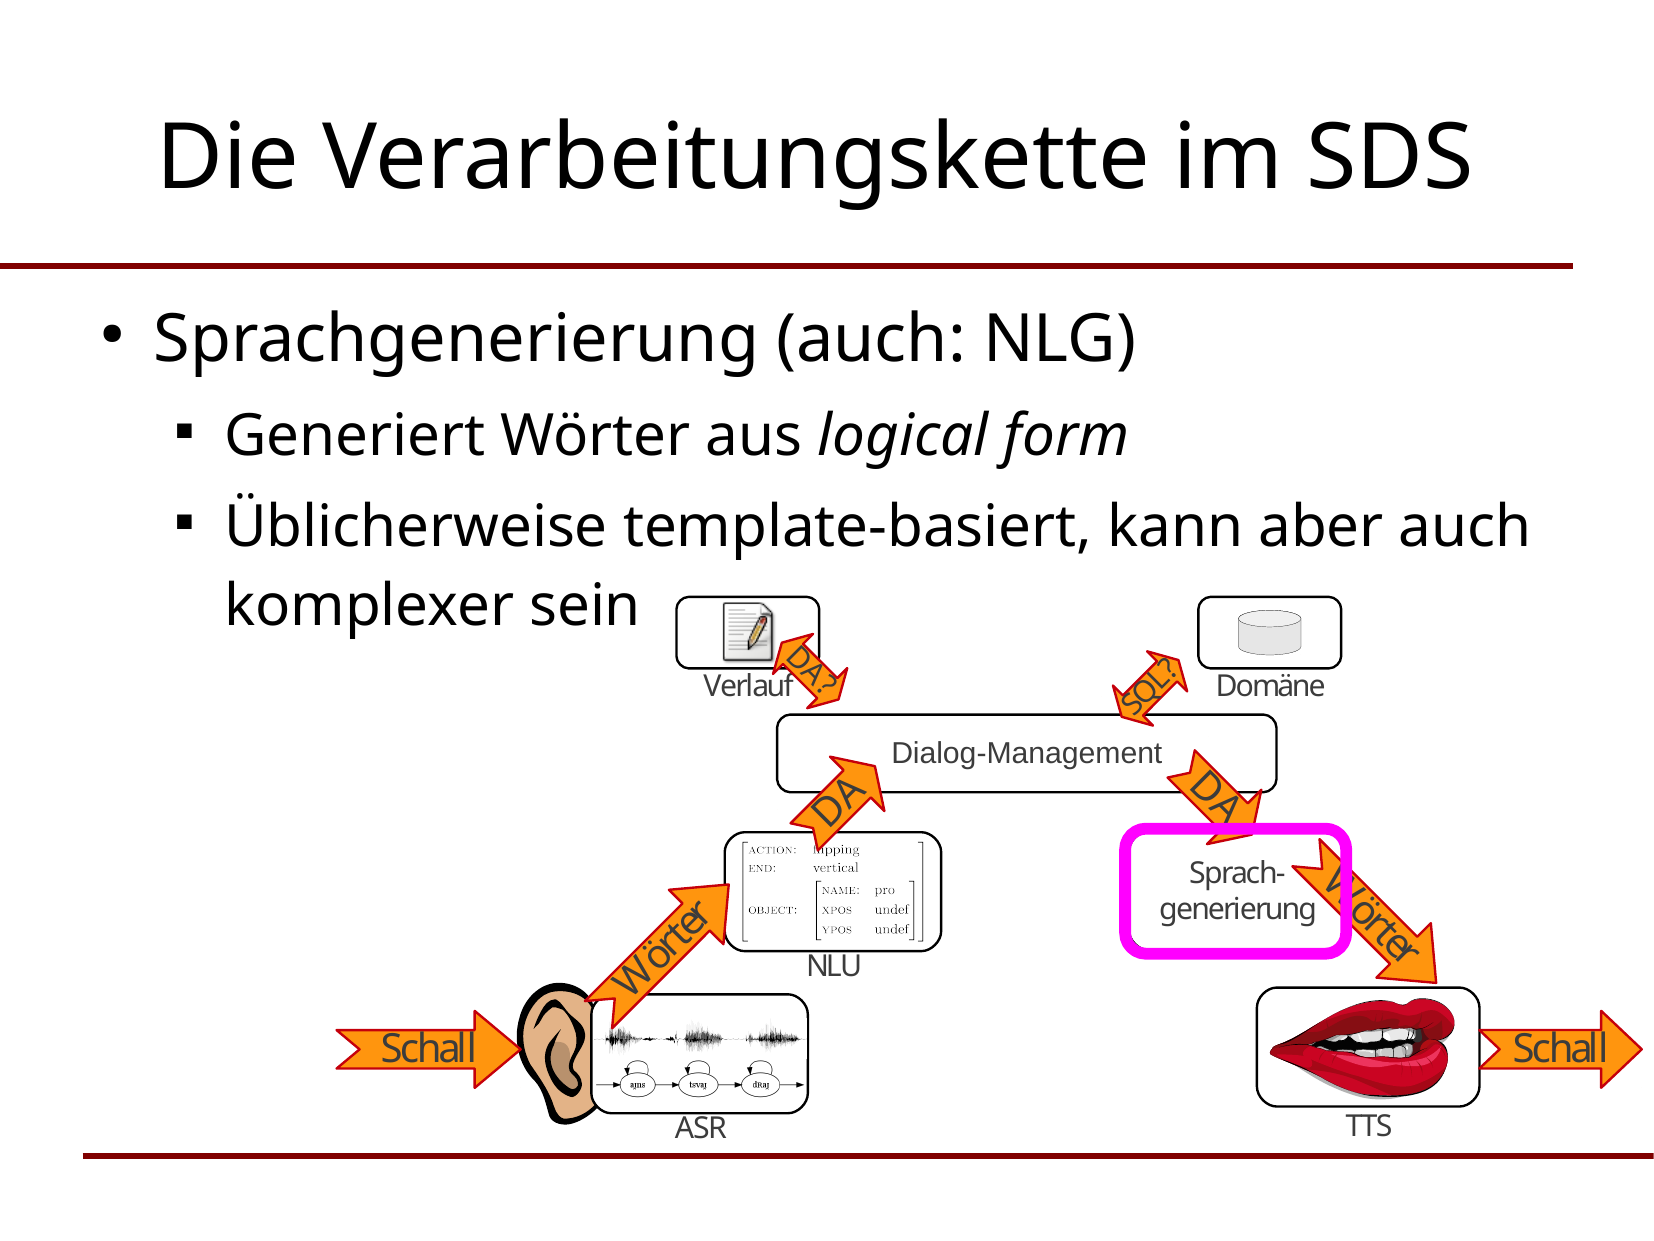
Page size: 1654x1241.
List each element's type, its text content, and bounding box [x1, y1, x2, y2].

list Sprachgenerierung (auch: NLG) Generiert Wörter aus logical form Üblicherweise template-basiert, kann aber auch komplexer sein [82, 290, 1571, 1188]
title Die Verarbeitungskette im SDS [82, 49, 1571, 257]
picture [335, 595, 1644, 1140]
